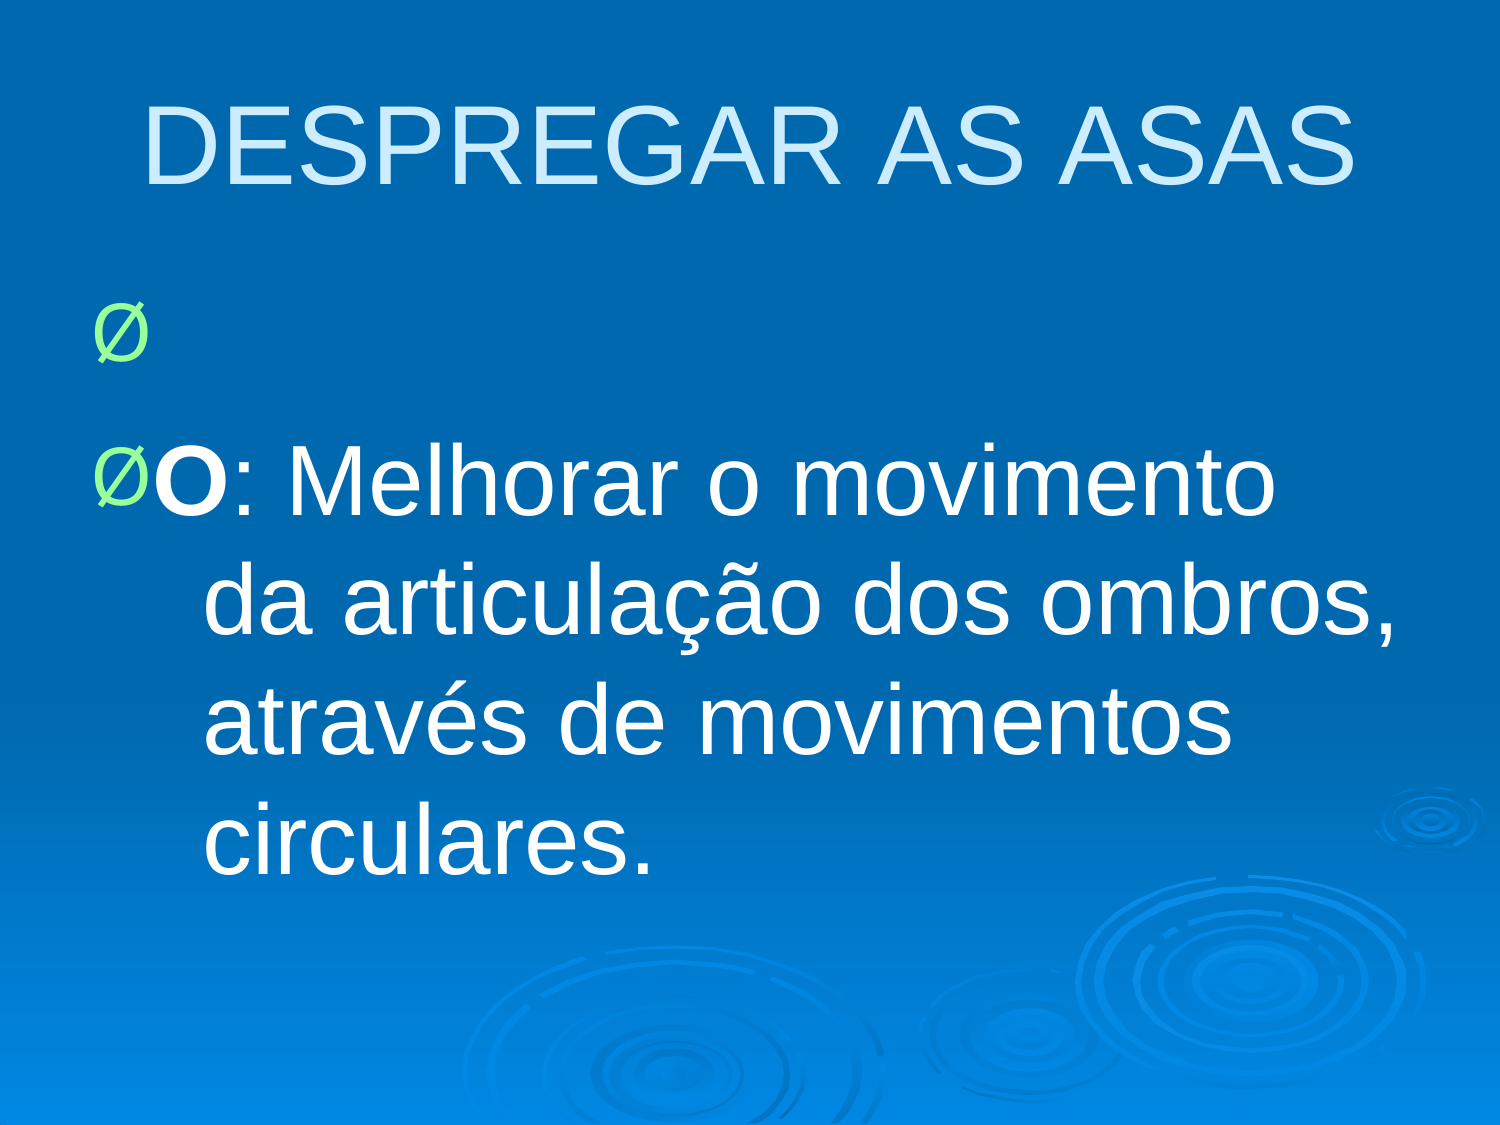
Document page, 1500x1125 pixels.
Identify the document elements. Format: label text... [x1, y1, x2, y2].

list O: Melhorar o movimento da articulação dos ombros, através de movimentos circulares. [75, 262, 1426, 1005]
title DESPREGAR AS ASAS [75, 45, 1426, 233]
